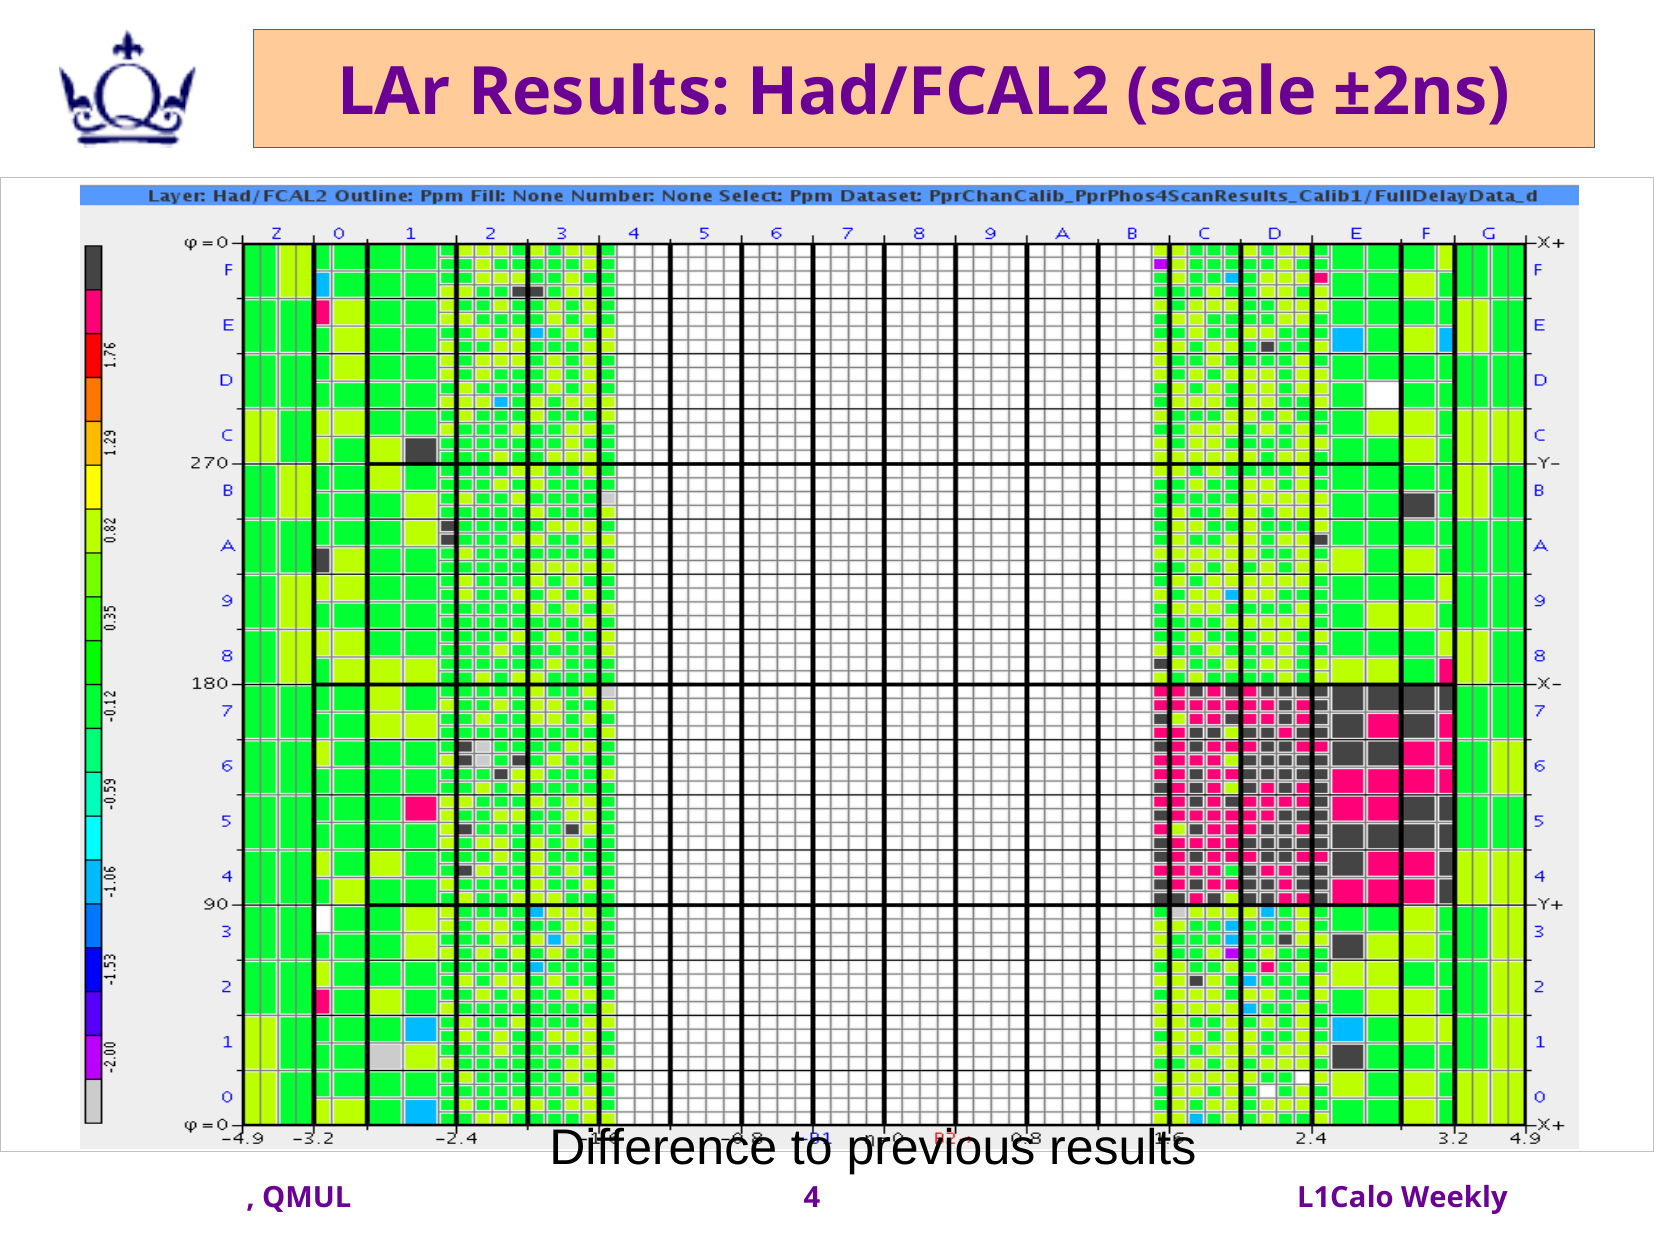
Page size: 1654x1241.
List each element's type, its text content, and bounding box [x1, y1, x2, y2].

picture [80, 184, 1579, 1149]
title LAr Results: Had/FCAL2 (scale ±2ns) [253, 29, 1595, 148]
text_box Difference to previous results [549, 1119, 1196, 1178]
picture [59, 29, 200, 148]
